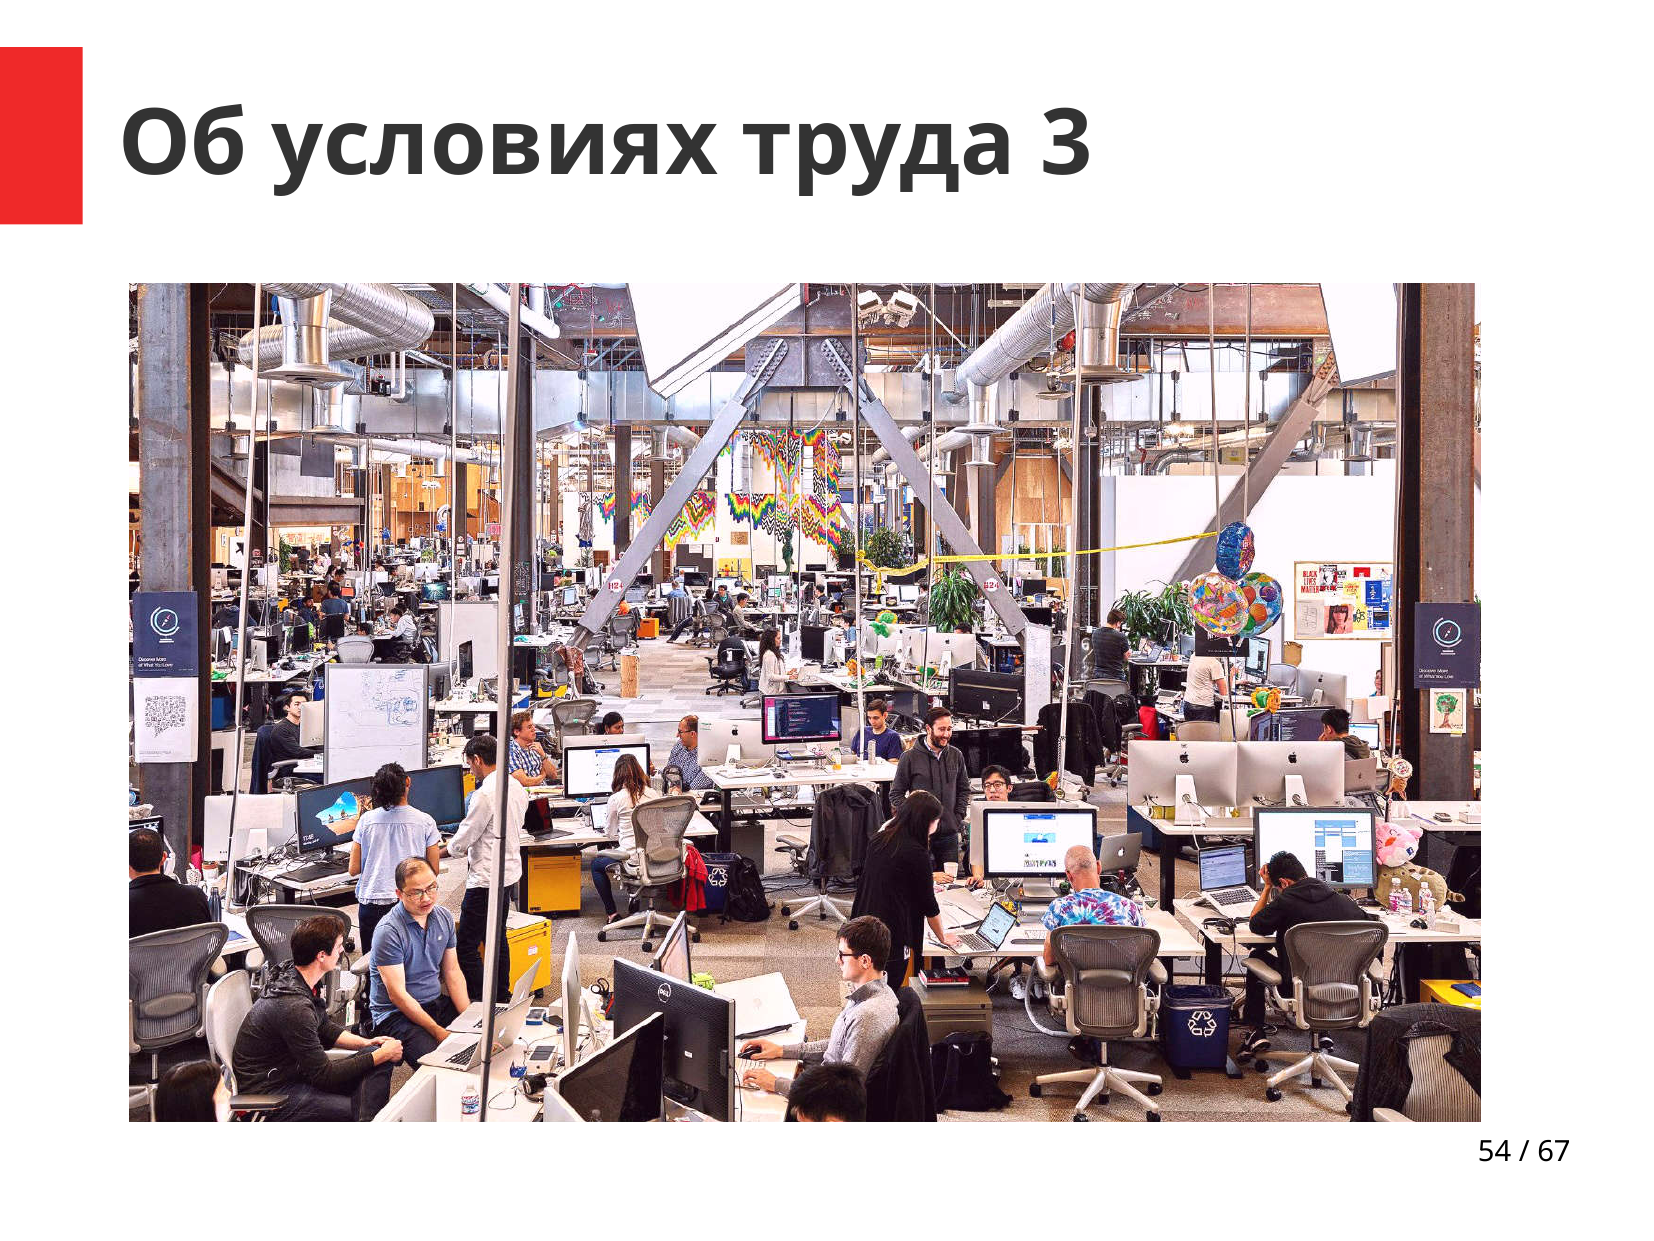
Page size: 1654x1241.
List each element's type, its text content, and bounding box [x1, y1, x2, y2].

title Об условиях труда 3 [118, 35, 1571, 243]
picture [129, 283, 1481, 1123]
